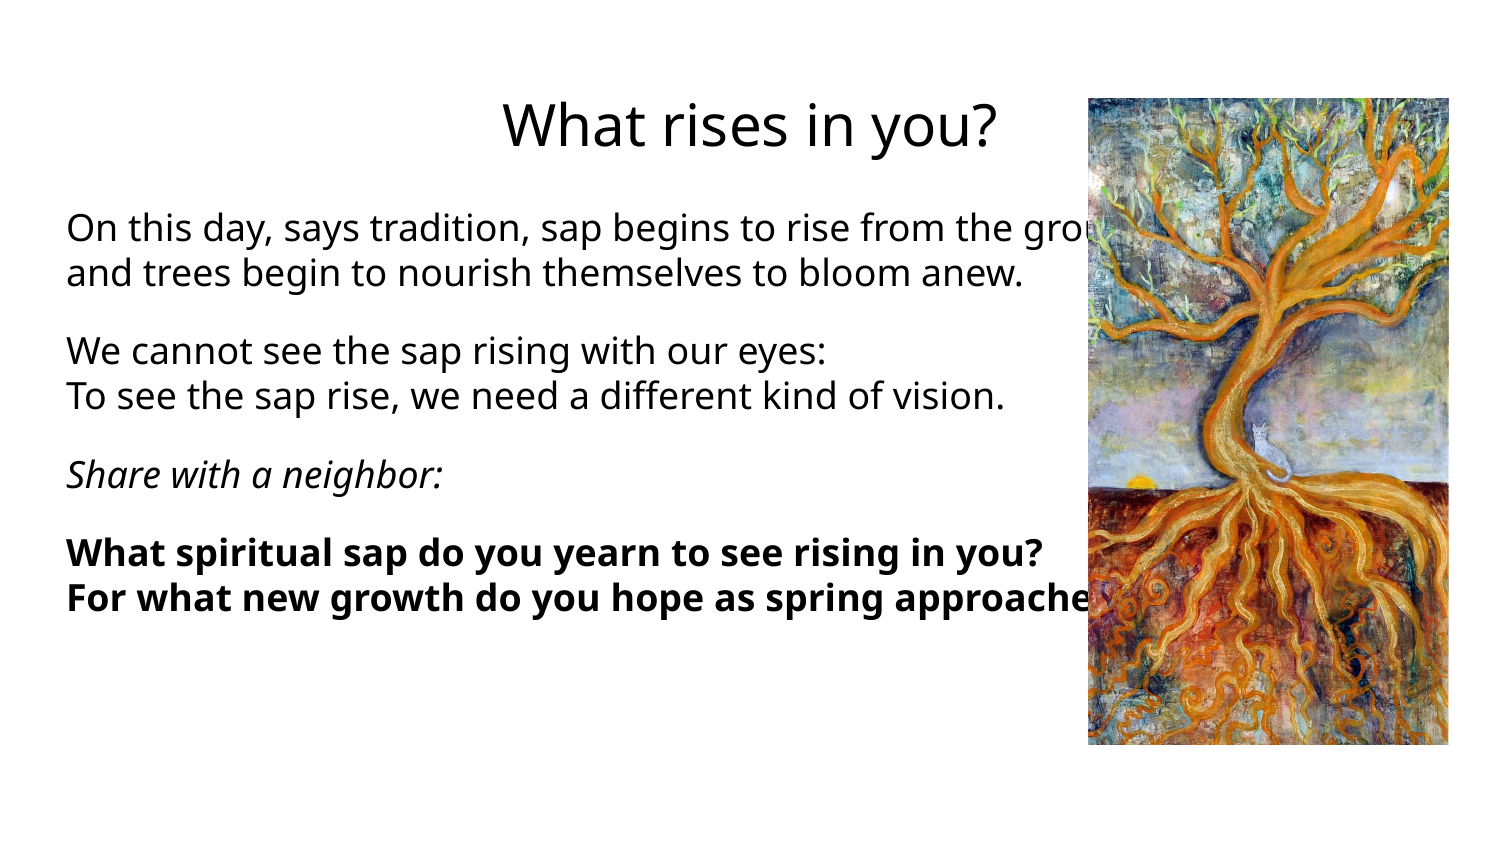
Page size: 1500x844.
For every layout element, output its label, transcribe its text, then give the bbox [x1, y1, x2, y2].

list On this day, says tradition, sap begins to rise from the ground, and trees begin to nourish themselves to bloom anew. We cannot see the sap rising with our eyes: To see the sap rise, we need a different kind of vision. Share with a neighbor: What spiritual sap do you yearn to see rising in you? For what new growth do you hope as spring approaches? [51, 189, 1449, 750]
title What rises in you? [51, 72, 1449, 167]
picture [1088, 98, 1449, 745]
